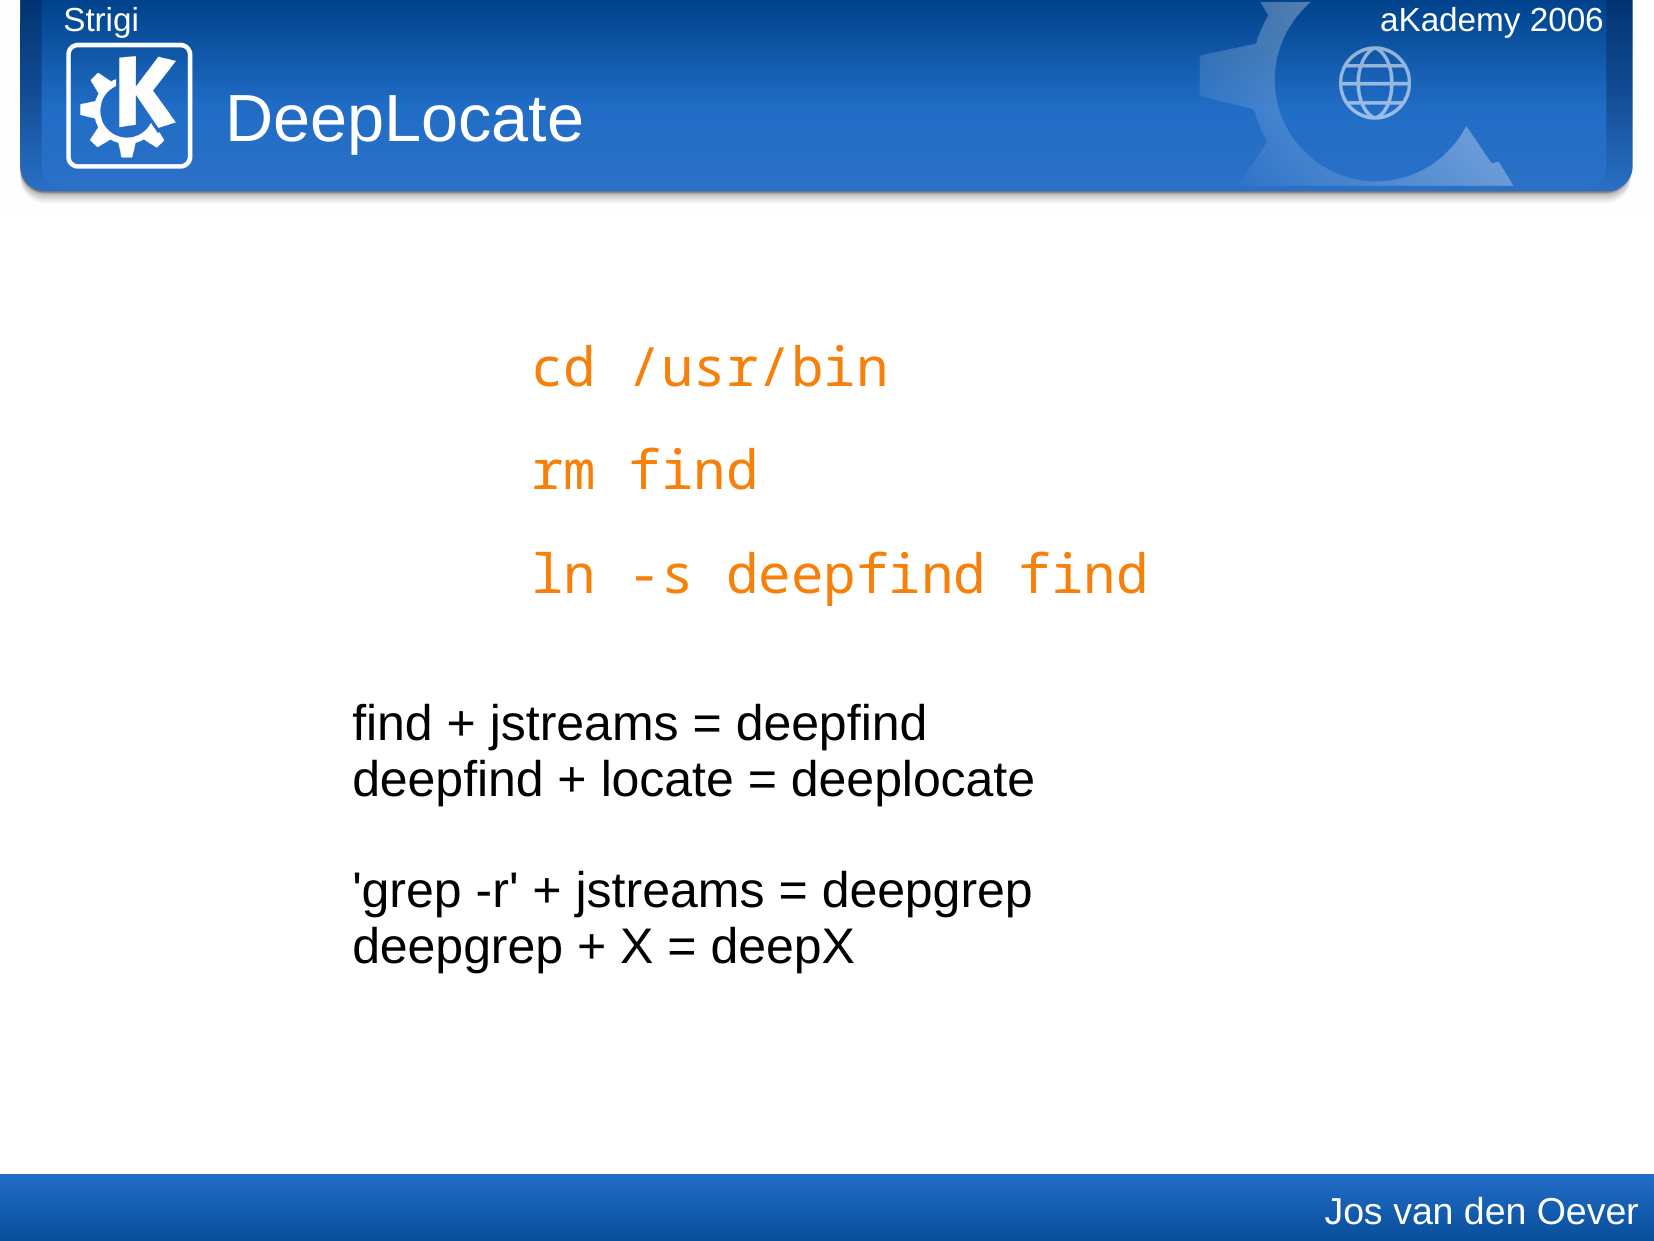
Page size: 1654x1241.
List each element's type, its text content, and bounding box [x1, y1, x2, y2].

list cd /usr/bin rm find ln -s deepfind find [442, 225, 1186, 647]
picture [0, 0, 1652, 216]
title DeepLocate [225, 49, 1571, 188]
text_box find + jstreams = deepfind deepfind + locate = deeplocate 'grep -r' + jstreams = deepgrep deepgrep + X = deepX [337, 687, 1201, 1013]
